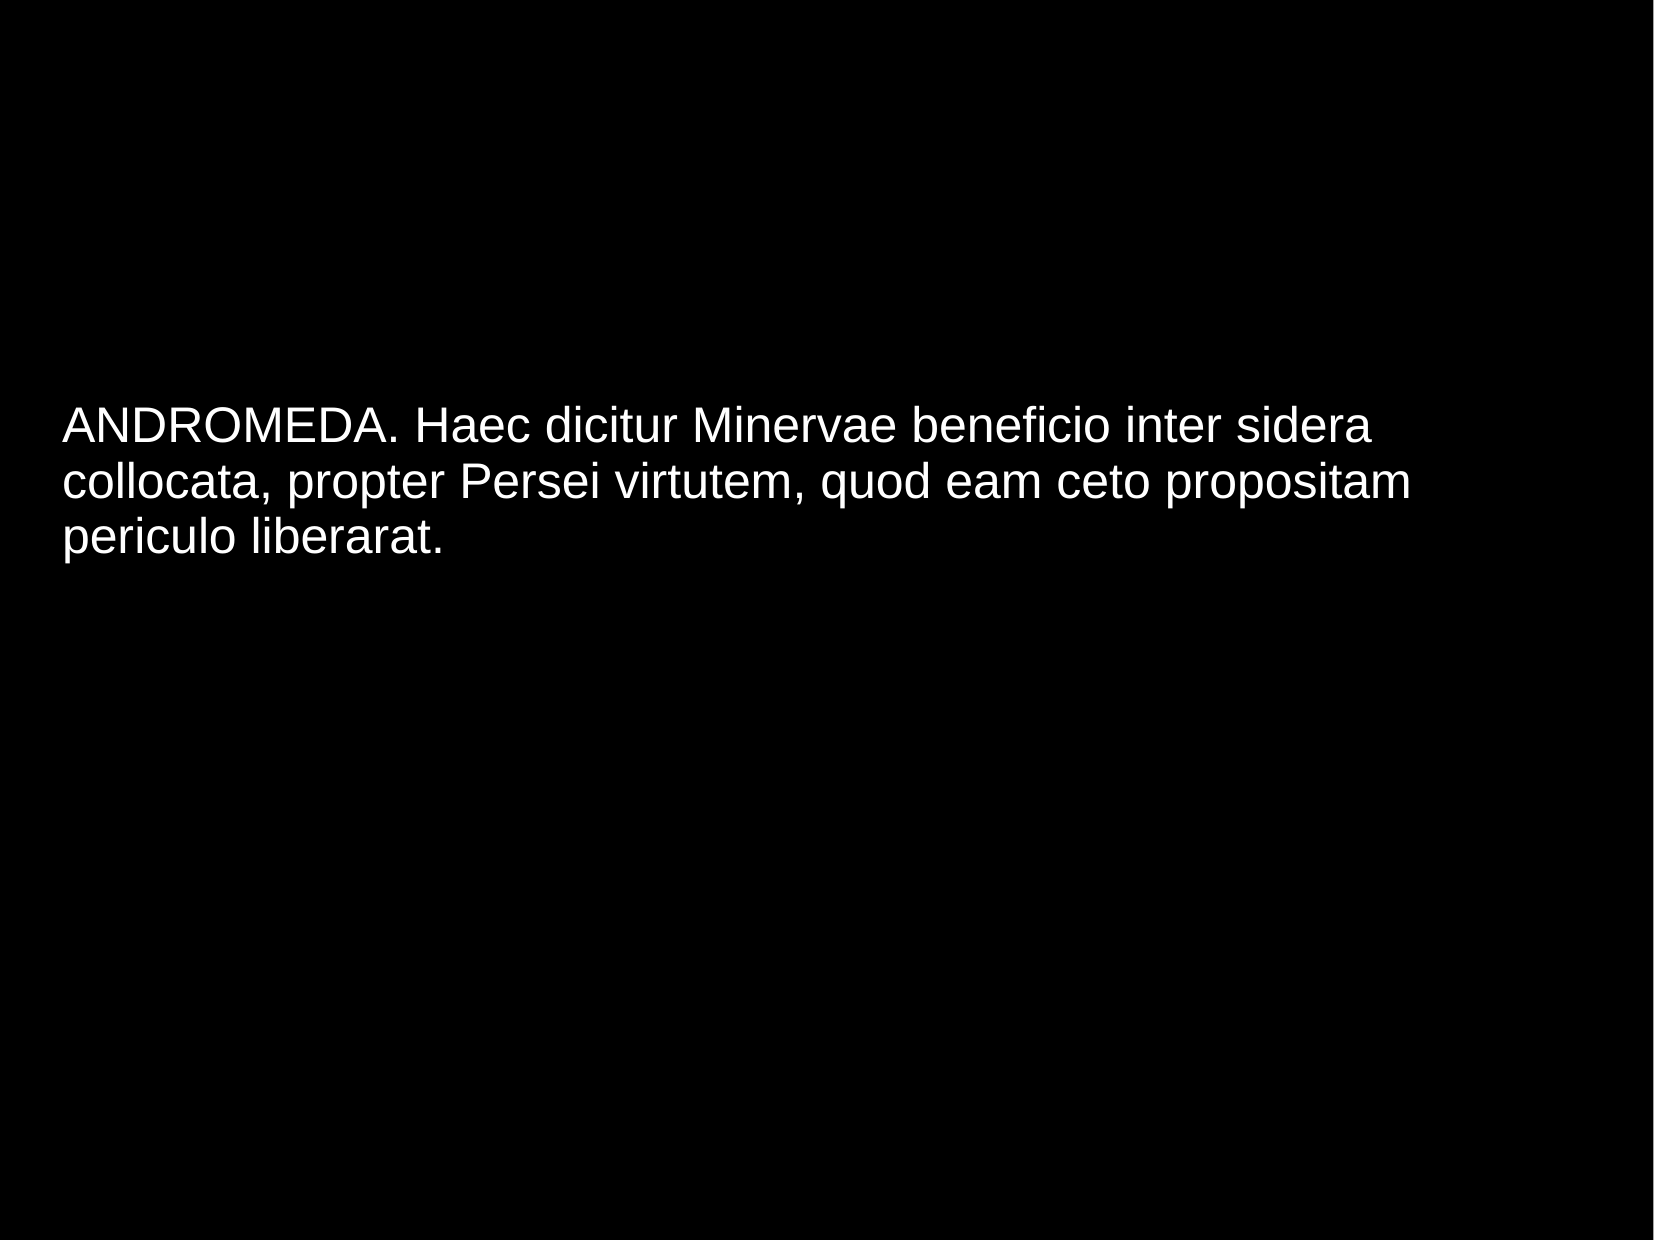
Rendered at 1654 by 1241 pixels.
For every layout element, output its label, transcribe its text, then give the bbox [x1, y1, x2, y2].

text_box ANDROMEDA. Haec dicitur Minervae beneficio inter sidera collocata, propter Persei virtutem, quod eam ceto propositam periculo liberarat. [47, 389, 1583, 572]
